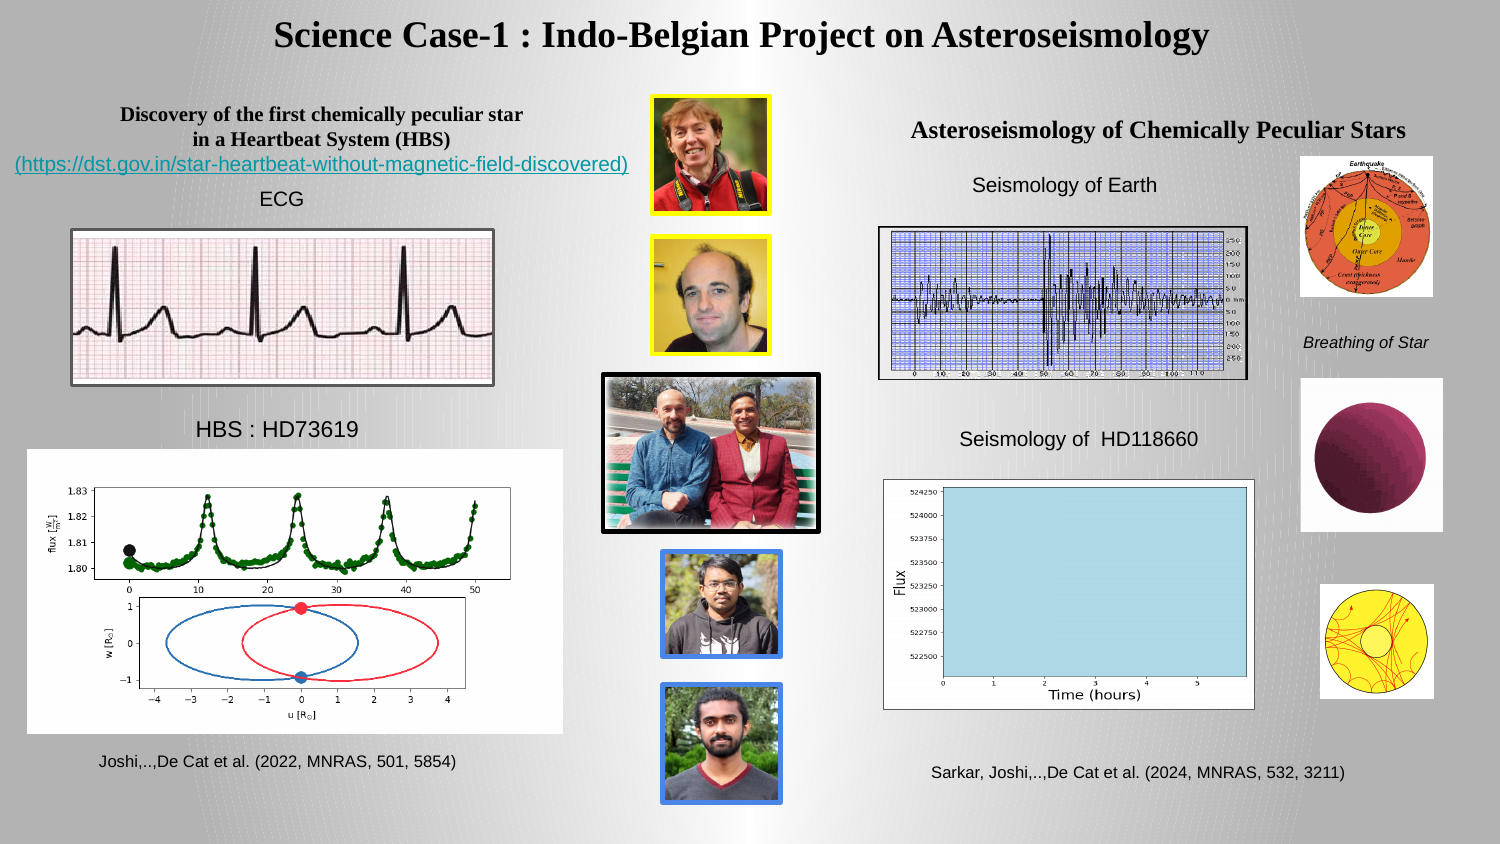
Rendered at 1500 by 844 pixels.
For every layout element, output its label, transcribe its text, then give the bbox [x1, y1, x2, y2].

picture [72, 231, 493, 384]
text_box HBS : HD73619 [167, 399, 394, 452]
text_box Science Case-1 : Indo-Belgian Project on Asteroseismology [42, 0, 1442, 71]
text_box ECG [228, 170, 336, 224]
picture [654, 238, 768, 352]
picture [654, 98, 768, 212]
text_box Asteroseismology of Chemically Peculiar Stars [861, 98, 1456, 159]
text_box Sarkar, Joshi,..,De Cat et al. (2024, MNRAS, 532, 3211) [915, 747, 1367, 801]
text_box Seismology of Earth [957, 159, 1201, 212]
text_box Joshi,..,De Cat et al. (2022, MNRAS, 501, 5854) [12, 735, 549, 797]
picture [878, 226, 1248, 380]
picture [1300, 156, 1433, 297]
picture [1320, 584, 1434, 699]
text_box Breathing of Star [1288, 317, 1467, 368]
picture [27, 449, 563, 734]
picture [605, 376, 817, 530]
text_box Discovery of the first chemically peculiar star in a Heartbeat System (HBS) (https://dst.gov.in/star-heartbeat-without-magnetic-field-discovered) [0, 85, 662, 181]
picture [1300, 378, 1443, 532]
picture [665, 553, 779, 655]
text_box Seismology of HD118660 [886, 410, 1257, 467]
picture [665, 687, 779, 801]
picture [884, 480, 1254, 709]
